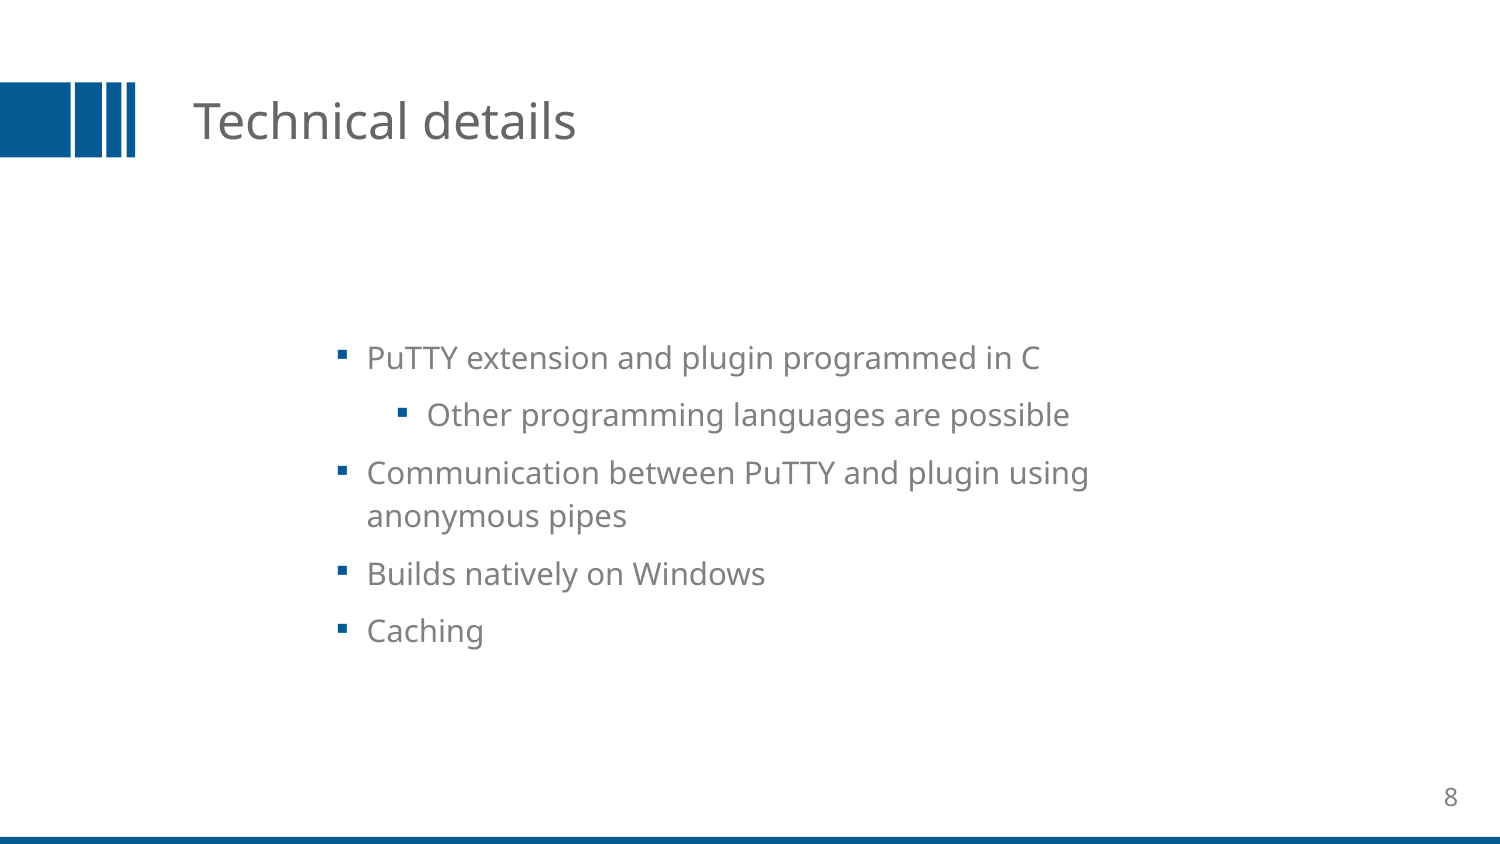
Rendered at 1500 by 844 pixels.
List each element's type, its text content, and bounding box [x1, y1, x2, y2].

title Technical details [193, 76, 1313, 164]
list PuTTY extension and plugin programmed in C Other programming languages are possible Communication between PuTTY and plugin using anonymous pipes Builds natively on Windows Caching [336, 335, 1243, 732]
